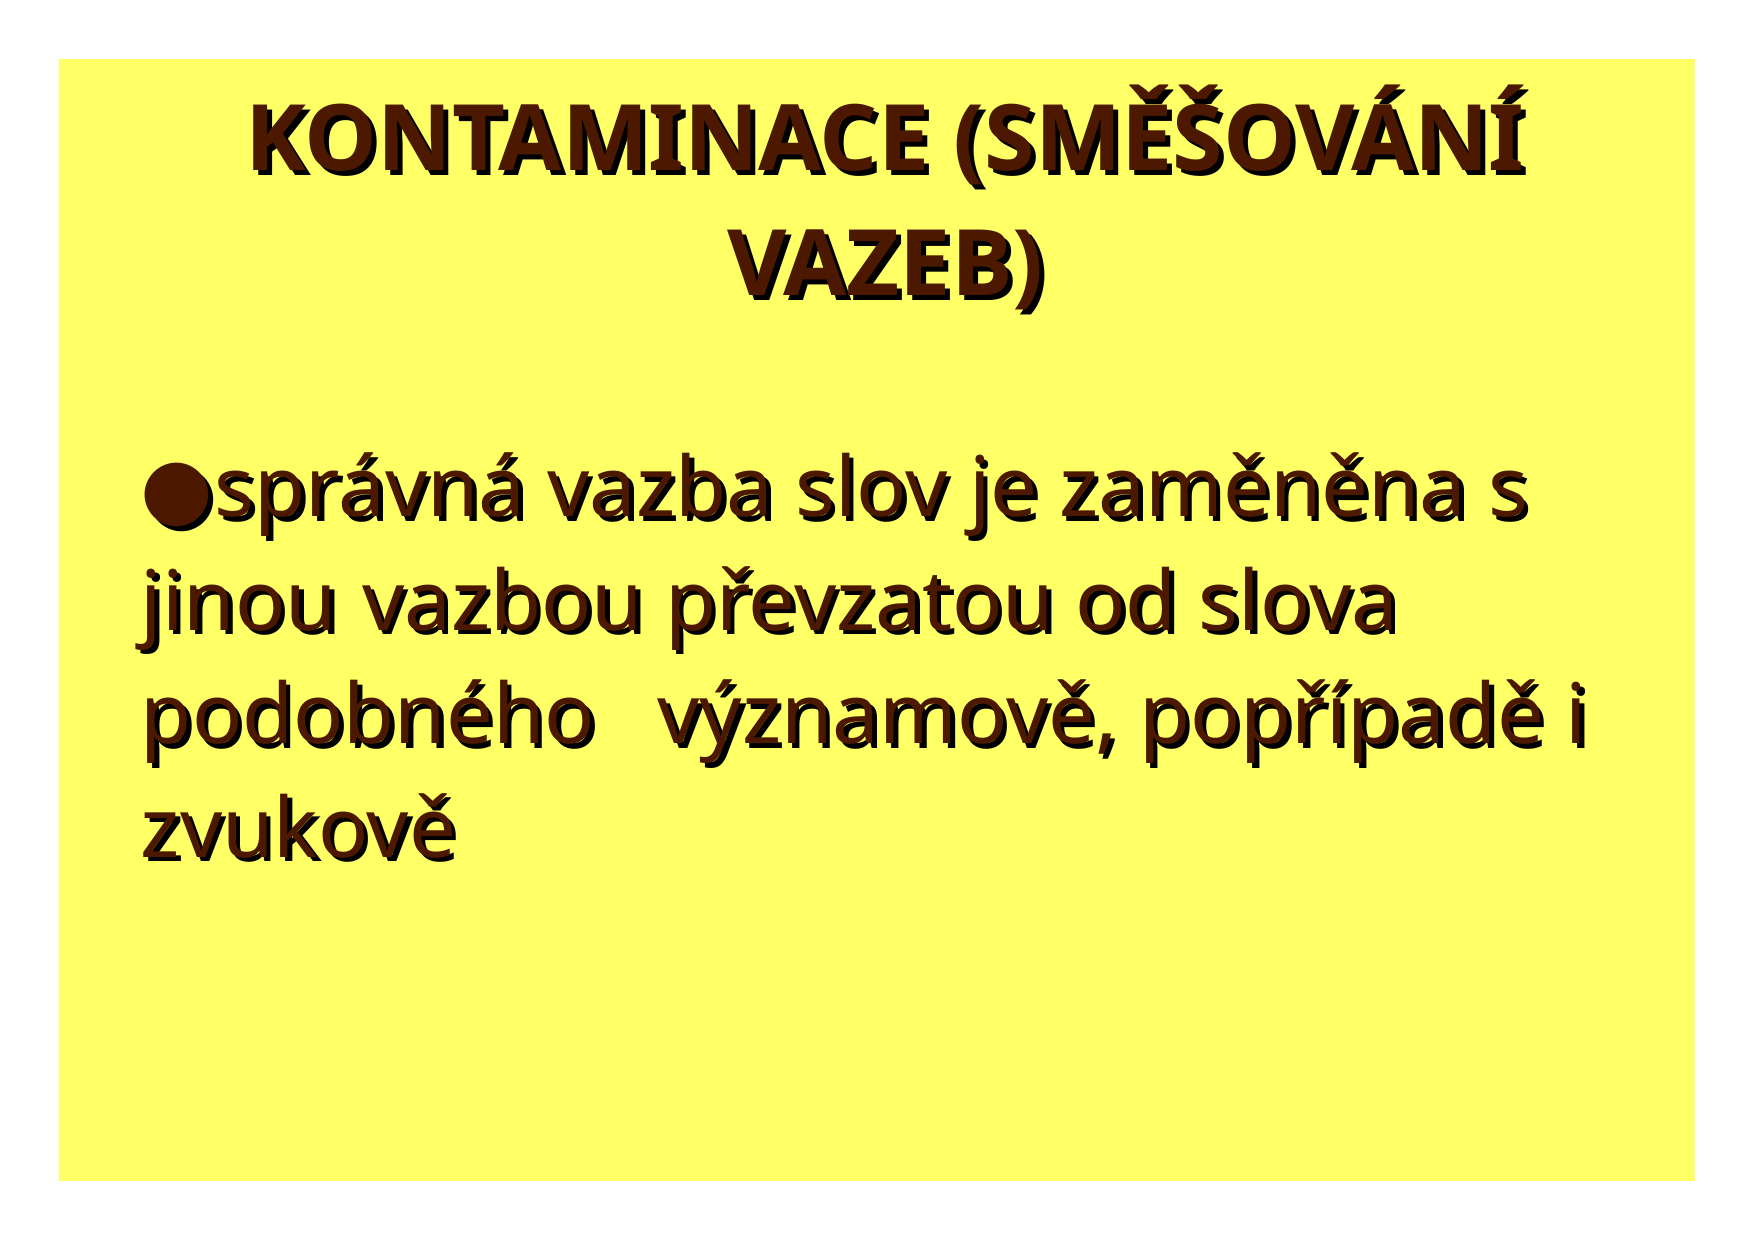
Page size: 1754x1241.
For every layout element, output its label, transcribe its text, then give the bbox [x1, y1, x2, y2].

subtitle ● správná vazba slov je zaměněna s jinou vazbou převzatou od slova podobného významově, popřípadě i zvukově [140, 328, 1614, 1055]
title KONTAMINACE (SMĚŠOVÁNÍ VAZEB) [118, 111, 1654, 284]
